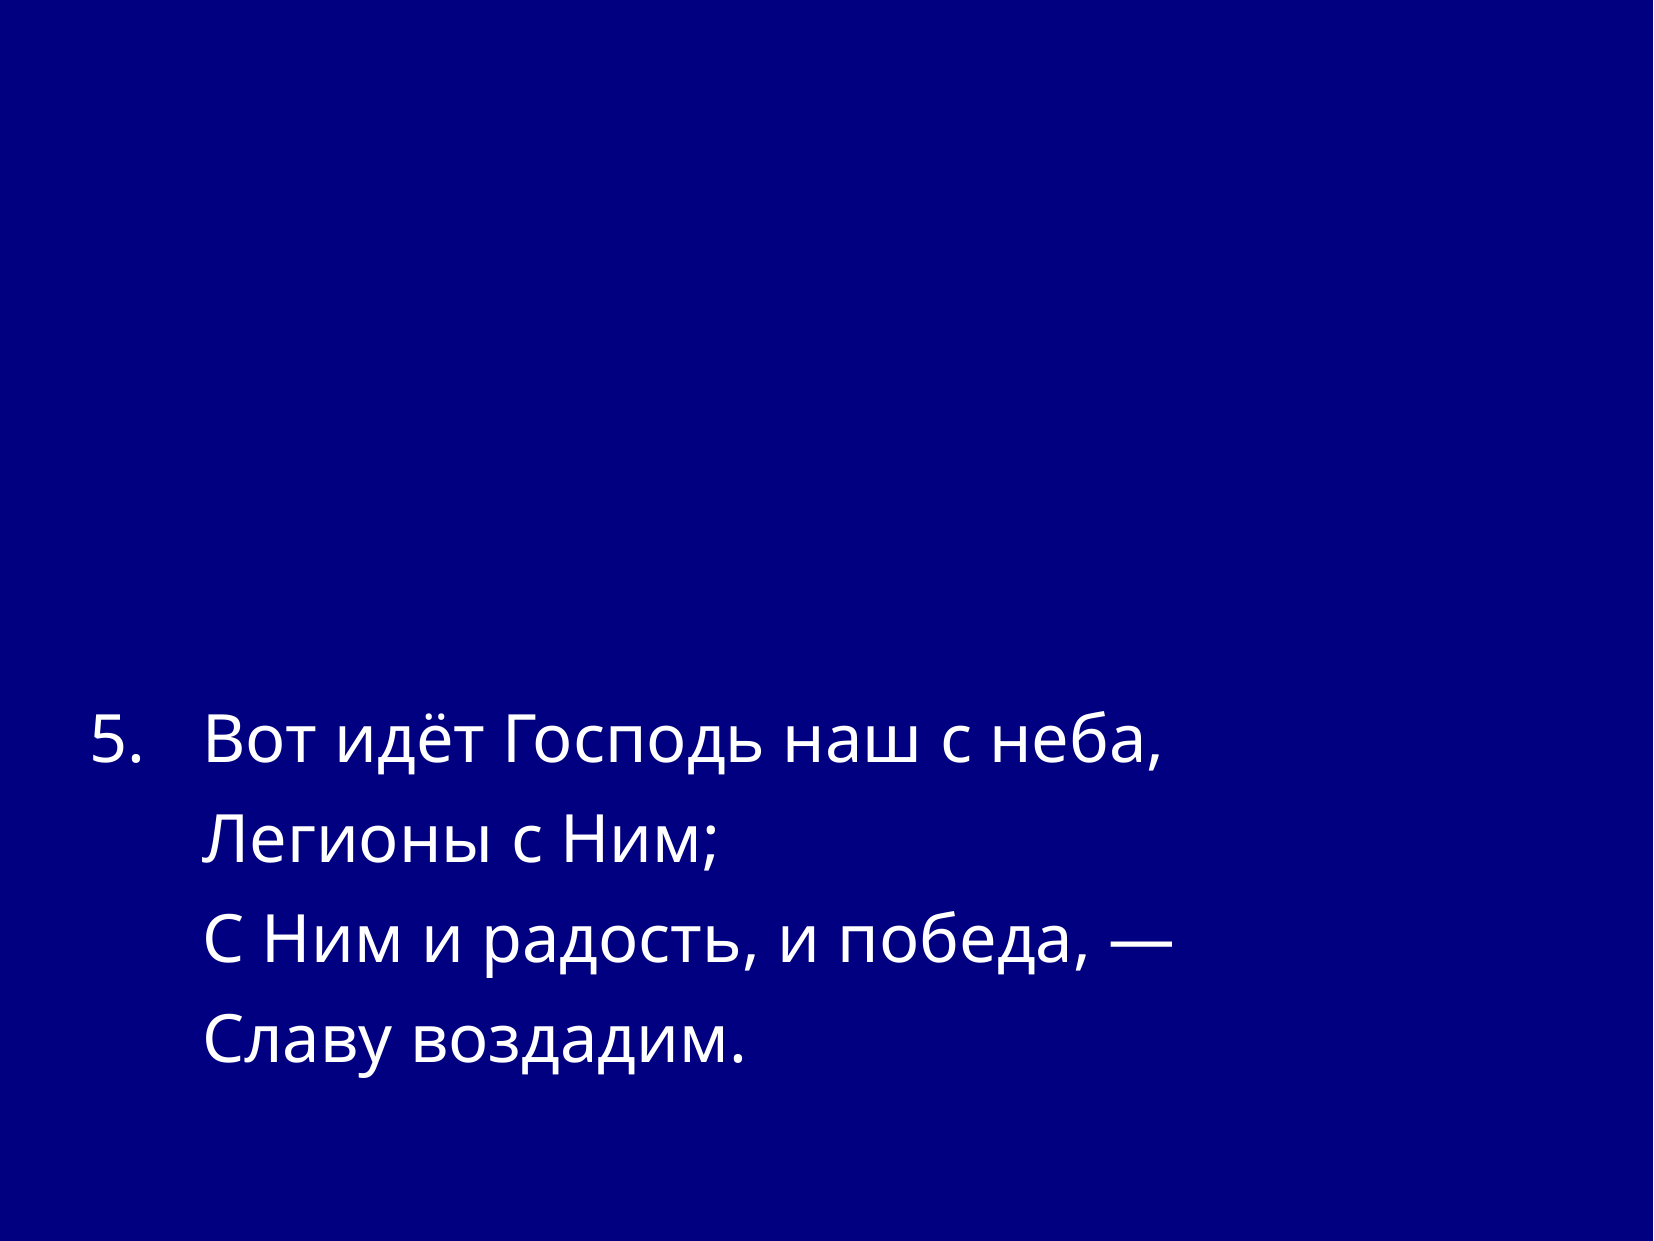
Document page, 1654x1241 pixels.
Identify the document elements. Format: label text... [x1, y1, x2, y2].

text_box 5. Вот идёт Господь наш с неба, Легионы с Ним; С Ним и радость, и победа, — Славу воздадим. [75, 675, 1576, 1163]
